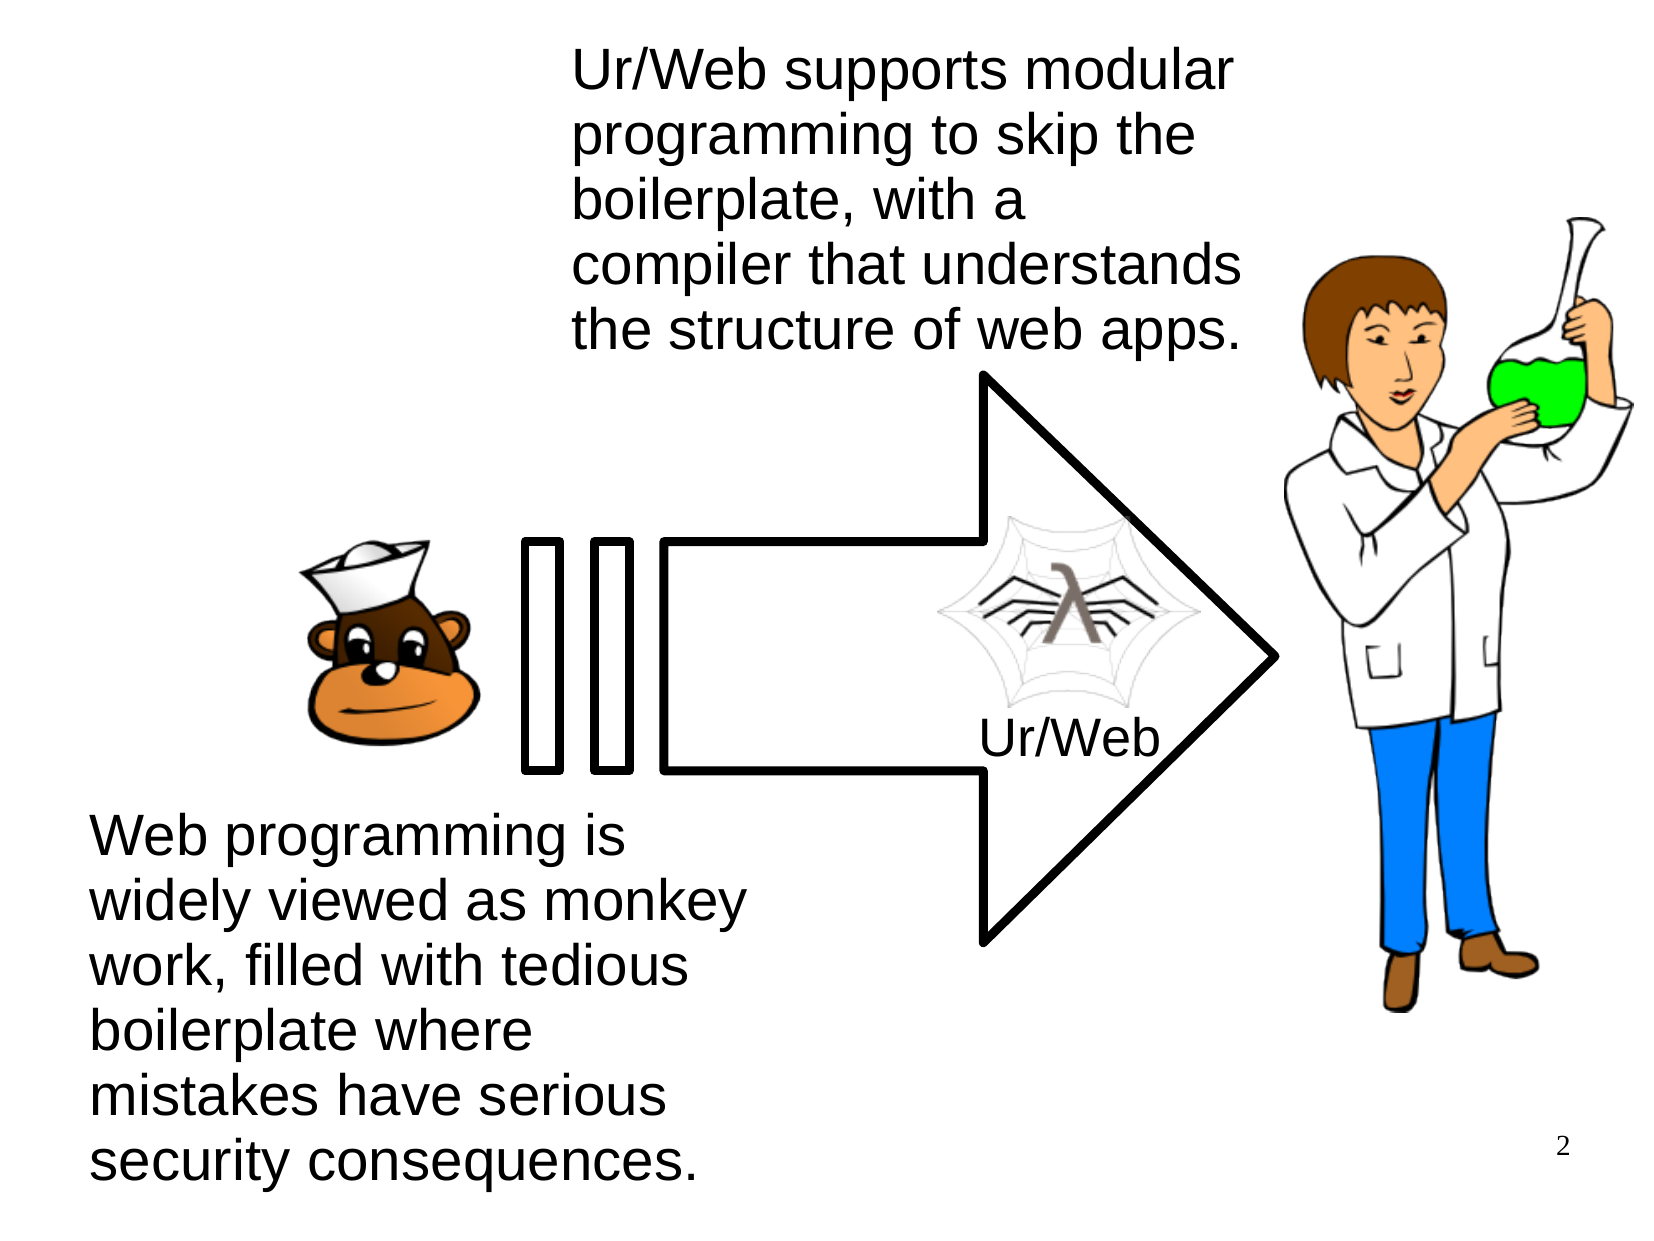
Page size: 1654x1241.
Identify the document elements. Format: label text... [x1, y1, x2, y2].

text_box Ur/Web [964, 700, 1190, 776]
picture [269, 535, 484, 750]
text_box Web programming is widely viewed as monkey work, filled with tedious boilerplate where mistakes have serious security consequences. [75, 795, 788, 1201]
text_box Ur/Web supports modular programming to skip the boilerplate, with a compiler that understands the structure of web apps. [556, 29, 1270, 370]
picture [1284, 217, 1634, 1013]
picture [937, 516, 1201, 708]
